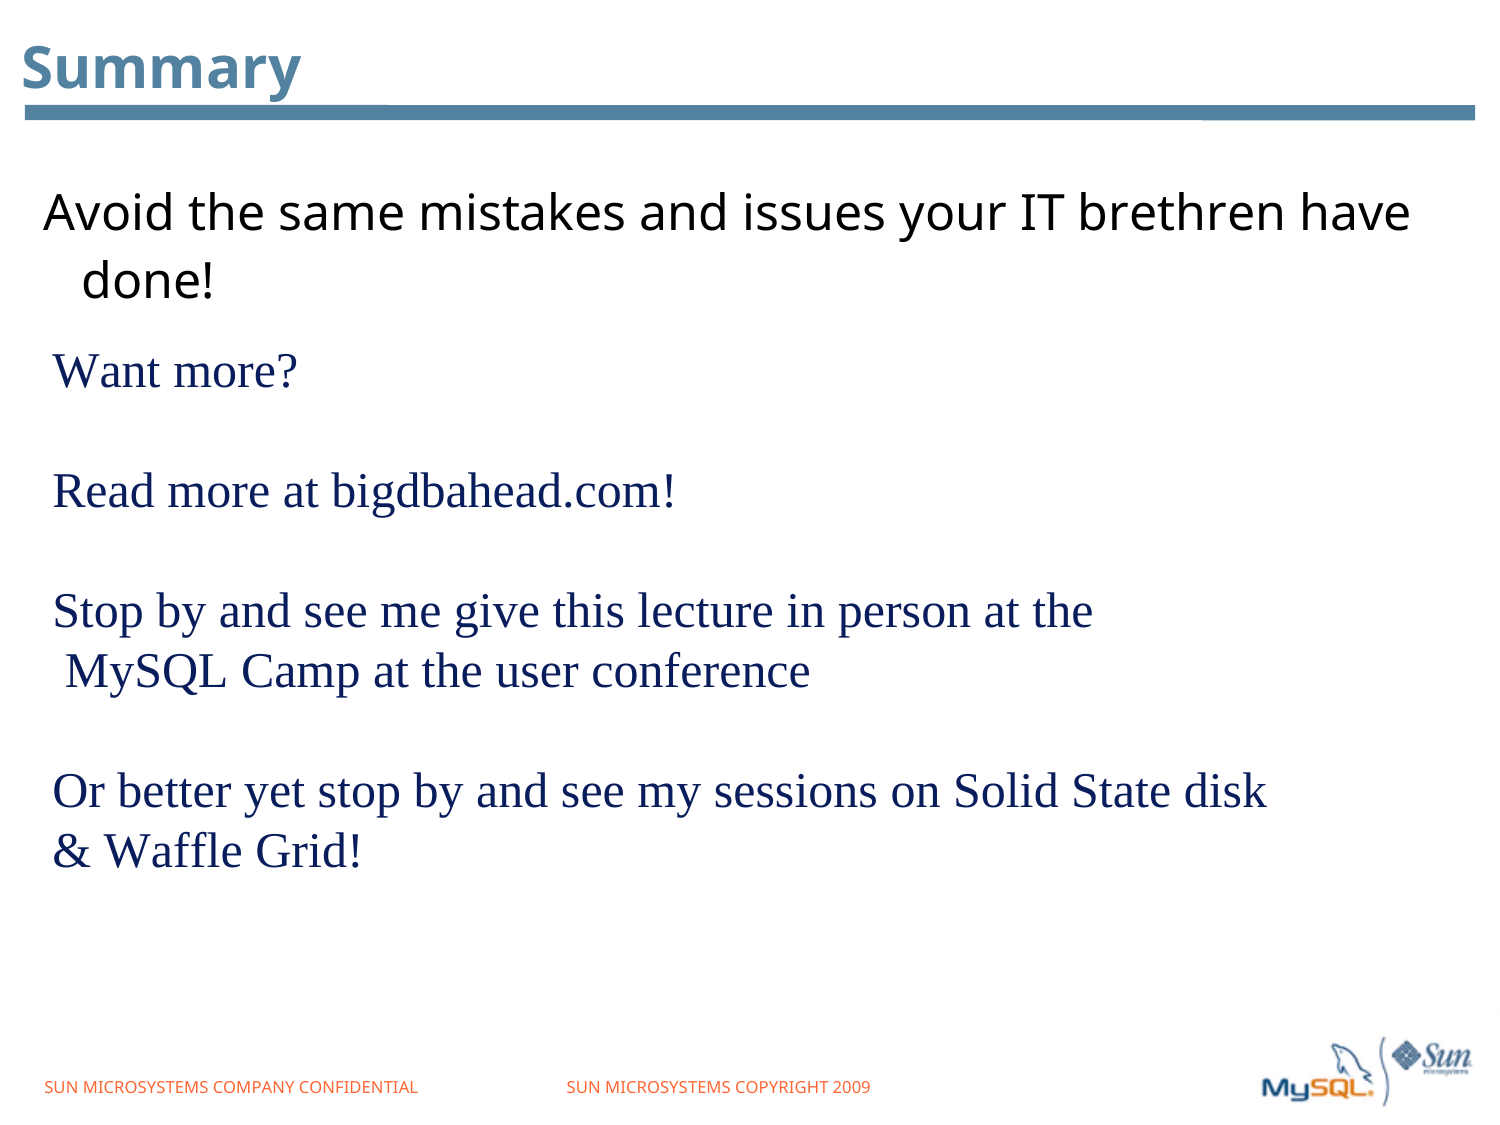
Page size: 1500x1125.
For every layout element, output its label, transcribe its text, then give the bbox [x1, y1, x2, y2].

picture [1246, 1009, 1500, 1125]
title Summary [0, 0, 1500, 138]
list Avoid the same mistakes and issues your IT brethren have done! [43, 176, 1440, 473]
text_box Want more? Read more at bigdbahead.com! Stop by and see me give this lecture in person at the MySQL Camp at the user conference Or better yet stop by and see my sessions on Solid State disk & Waffle Grid! [37, 330, 1284, 886]
